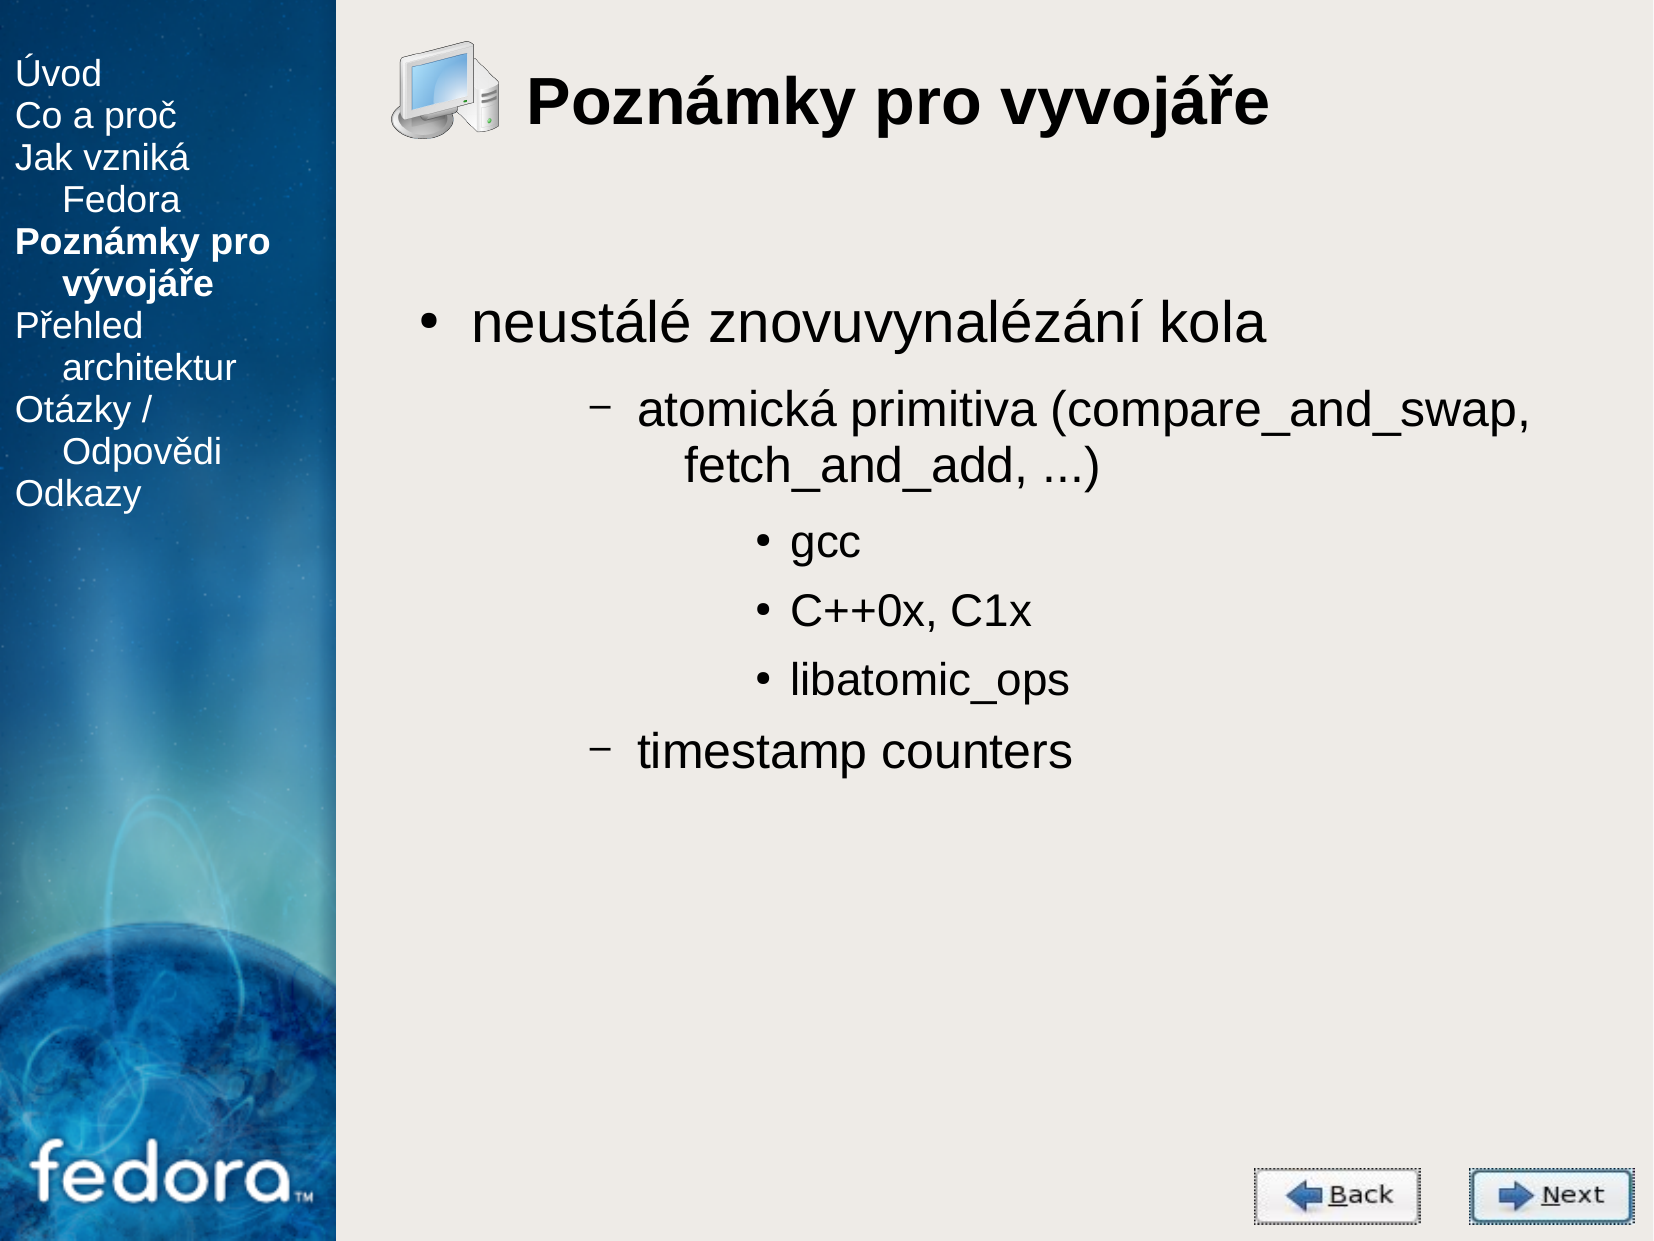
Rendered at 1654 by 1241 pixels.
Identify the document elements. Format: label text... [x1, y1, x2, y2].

text_box Poznámky pro vyvojáře [511, 56, 1509, 147]
picture [0, 0, 1654, 1241]
list neustálé znovuvynalézání kola atomická primitiva (compare_and_swap, fetch_and_add, ...) gcc C++0x, C1x libatomic_ops timestamp counters [400, 290, 1617, 1094]
text_box Úvod Co a proč Jak vzniká Fedora Poznámky pro vývojáře Přehled architektur Otázky / Odpovědi Odkazy [0, 45, 327, 523]
